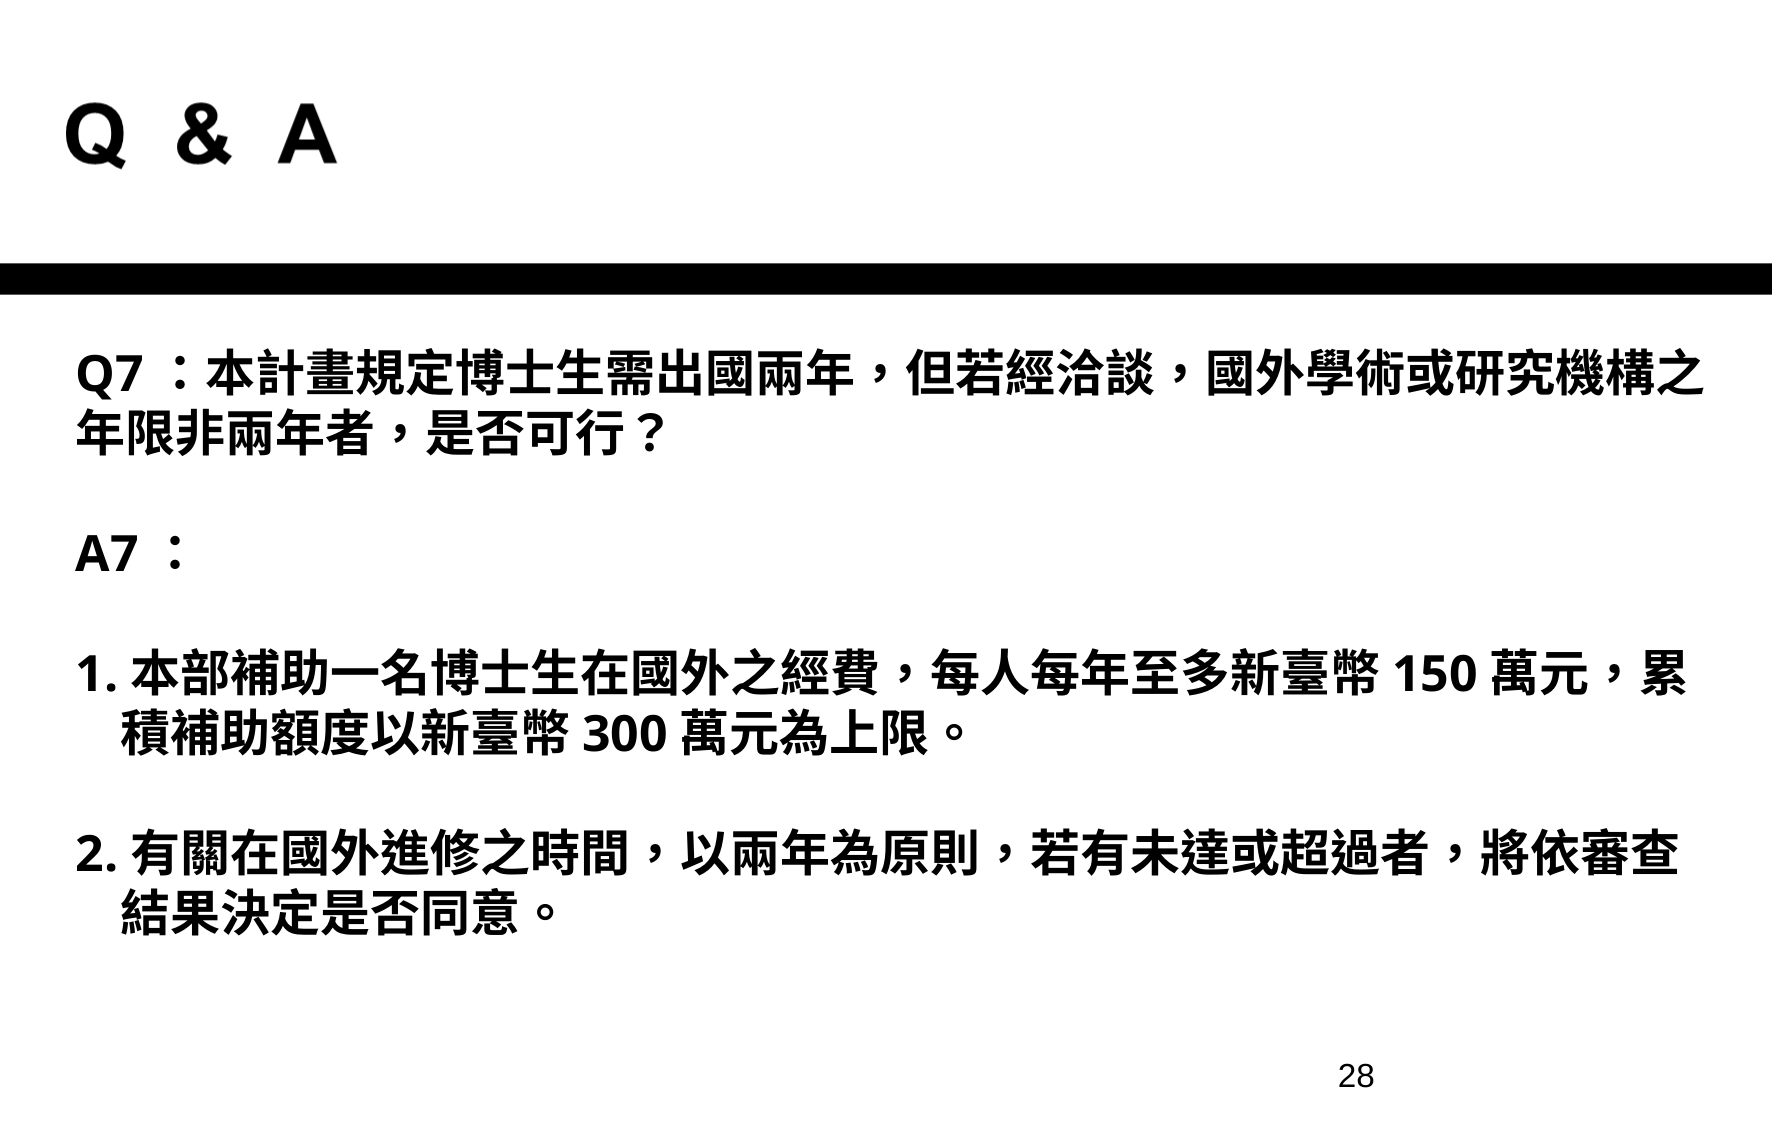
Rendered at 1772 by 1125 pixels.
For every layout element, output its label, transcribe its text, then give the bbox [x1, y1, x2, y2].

text_box Q7：本計畫規定博士生需出國兩年，但若經洽談，國外學術或研究機構之年限非兩年者，是否可行？ A7： 1.本部補助一名博士生在國外之經費，每人每年至多新臺幣150萬元，累積補助額度以新臺幣300萬元為上限。 2.有關在國外進修之時間，以兩年為原則，若有未達或超過者，將依審查結果決定是否同意。 [61, 334, 1726, 949]
text_box 28 [1322, 1046, 1737, 1125]
picture [47, 0, 1478, 265]
